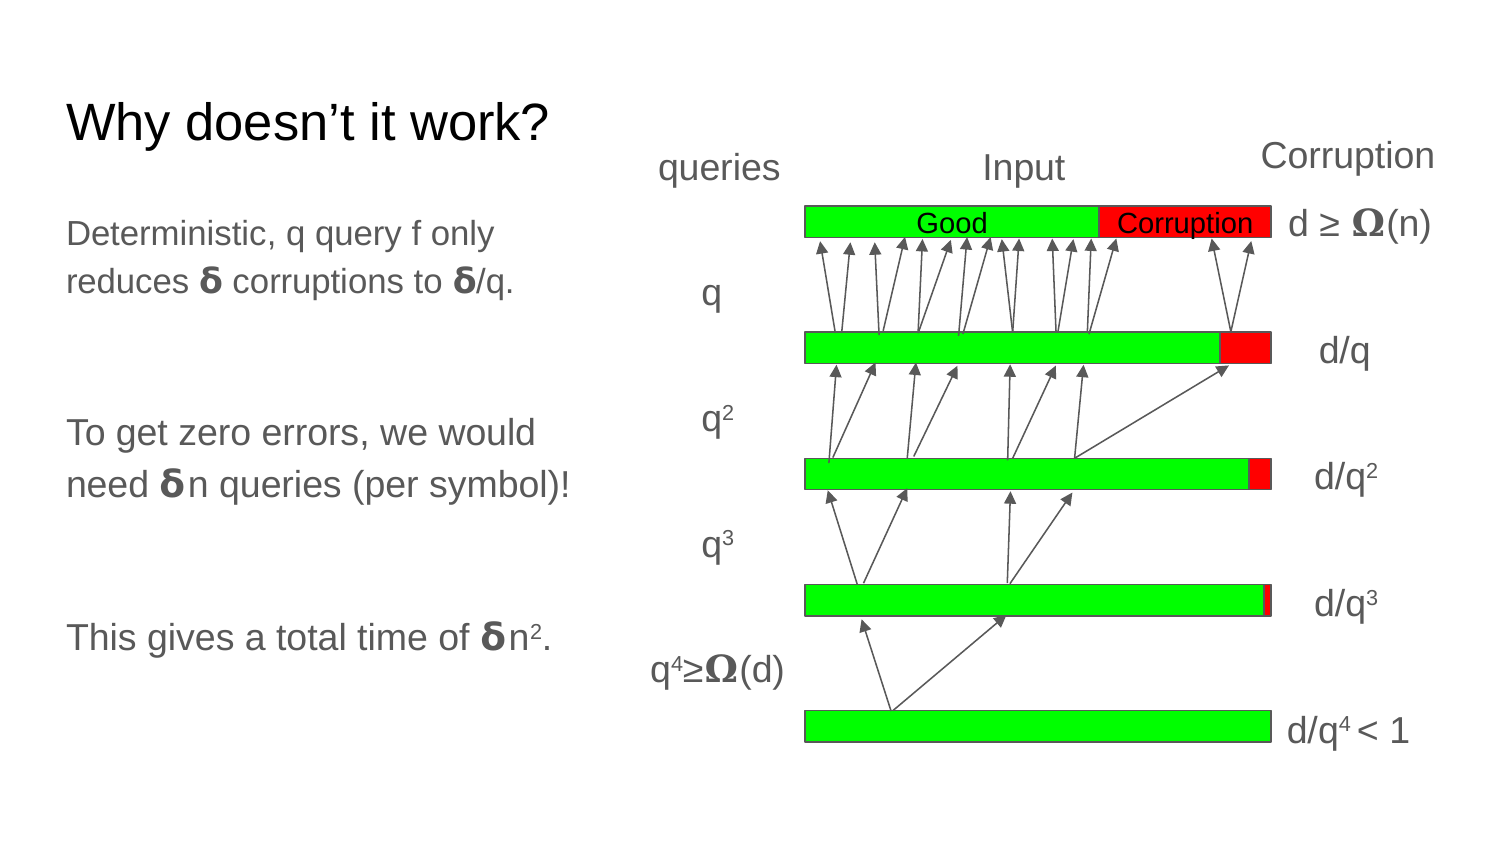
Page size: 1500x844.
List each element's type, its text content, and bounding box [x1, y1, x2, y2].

text_box d/q2 [1299, 437, 1401, 513]
text_box [805, 584, 1272, 616]
text_box d/q4 < 1 [1271, 690, 1442, 772]
text_box q [686, 253, 754, 320]
text_box d/q3 [1299, 563, 1401, 639]
text_box [805, 332, 1272, 364]
text_box d ≥ 𝛀(n) [1273, 183, 1455, 259]
text_box Corruption [1245, 115, 1455, 182]
text_box [805, 710, 1271, 742]
title Why doesn’t it work? [51, 72, 597, 167]
text_box q3 [686, 504, 754, 571]
text_box q4≥𝛀(d) [635, 630, 805, 697]
text_box d/q [1303, 310, 1397, 386]
text_box To get zero errors, we would need 𝝳n queries (per symbol)! This gives a total time of 𝝳n2. [51, 386, 597, 674]
text_box q2 [686, 378, 754, 445]
list Deterministic, q query f only reduces 𝝳 corruptions to 𝝳/q. [51, 189, 597, 316]
text_box queries [643, 127, 797, 194]
text_box Good [805, 206, 1099, 238]
text_box [805, 458, 1272, 490]
text_box Corruption [1099, 206, 1272, 238]
text_box Input [967, 127, 1092, 194]
